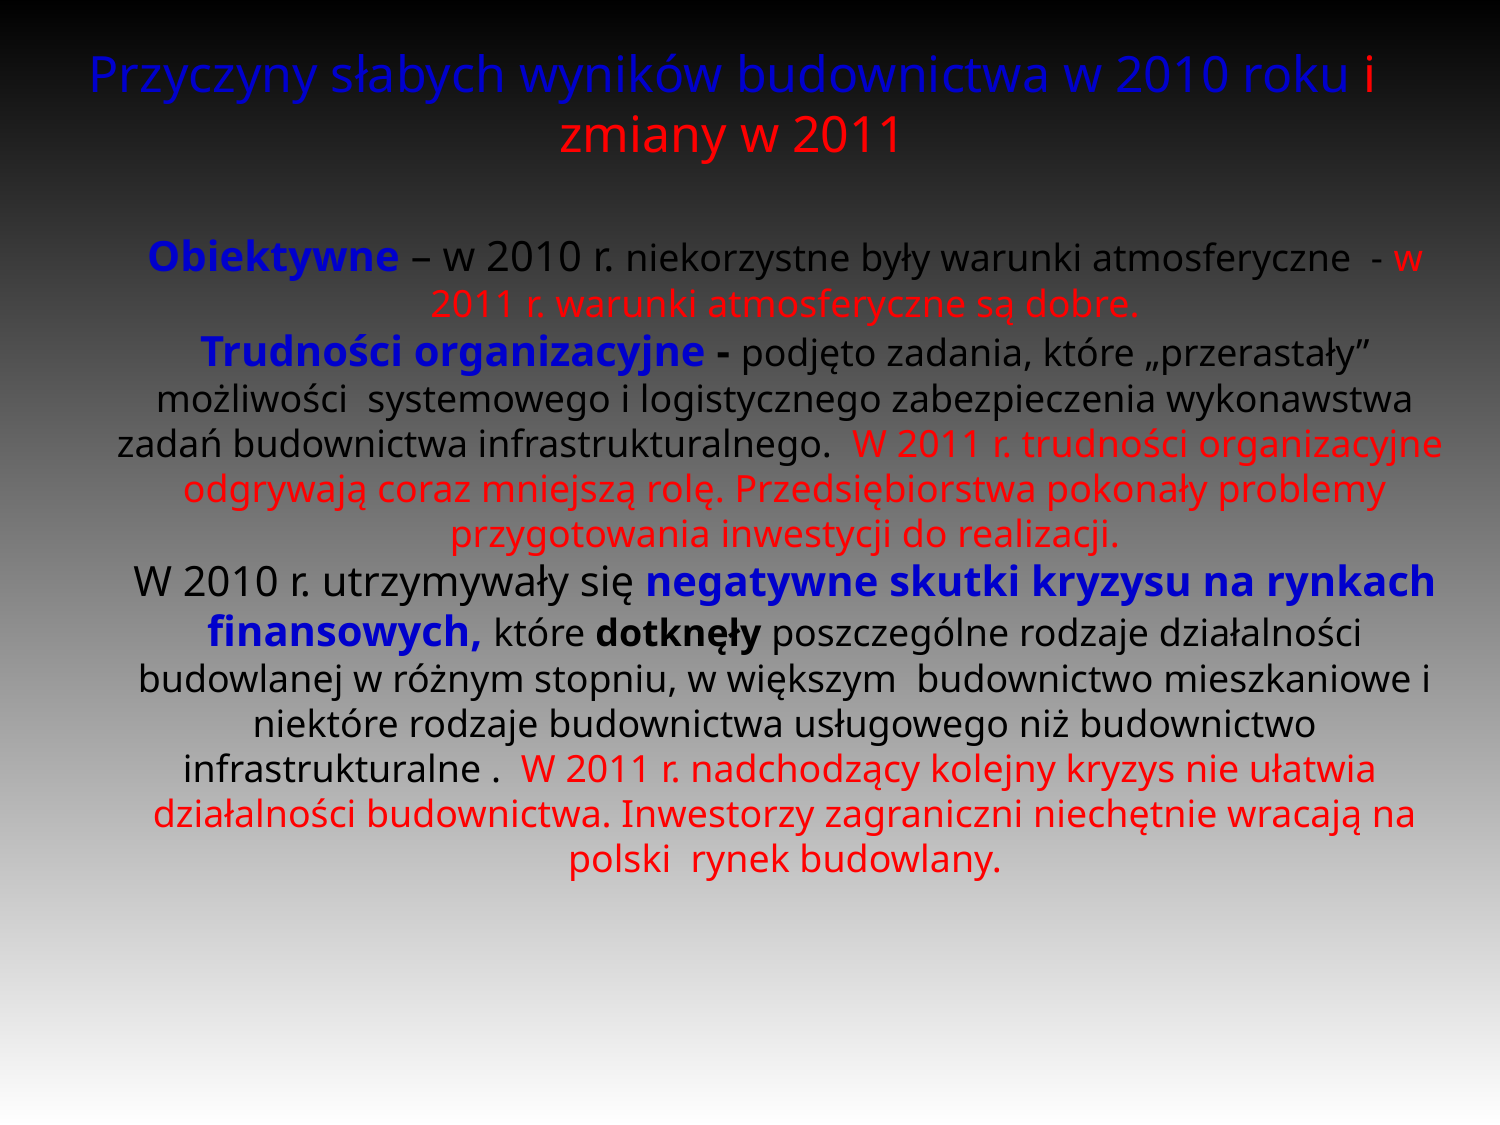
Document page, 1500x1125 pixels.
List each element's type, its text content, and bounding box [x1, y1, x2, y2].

subtitle Obiektywne – w 2010 r. niekorzystne były warunki atmosferyczne - w 2011 r. warunki atmosferyczne są dobre. Trudności organizacyjne - podjęto zadania, które „przerastały” możliwości systemowego i logistycznego zabezpieczenia wykonawstwa zadań budownictwa infrastrukturalnego. W 2011 r. trudności organizacyjne odgrywają coraz mniejszą rolę. Przedsiębiorstwa pokonały problemy przygotowania inwestycji do realizacji. W 2010 r. utrzymywały się negatywne skutki kryzysu na rynkach finansowych, które dotknęły poszczególne rodzaje działalności budowlanej w różnym stopniu, w większym budownictwo mieszkaniowe i niektóre rodzaje budownictwa usługowego niż budownictwo infrastrukturalne . W 2011 r. nadchodzący kolejny kryzys nie ułatwia działalności budownictwa. Inwestorzy zagraniczni niechętnie wracają na polski rynek budowlany. [93, 222, 1477, 997]
title Przyczyny słabych wyników budownictwa w 2010 roku i zmiany w 2011 [70, 35, 1396, 211]
